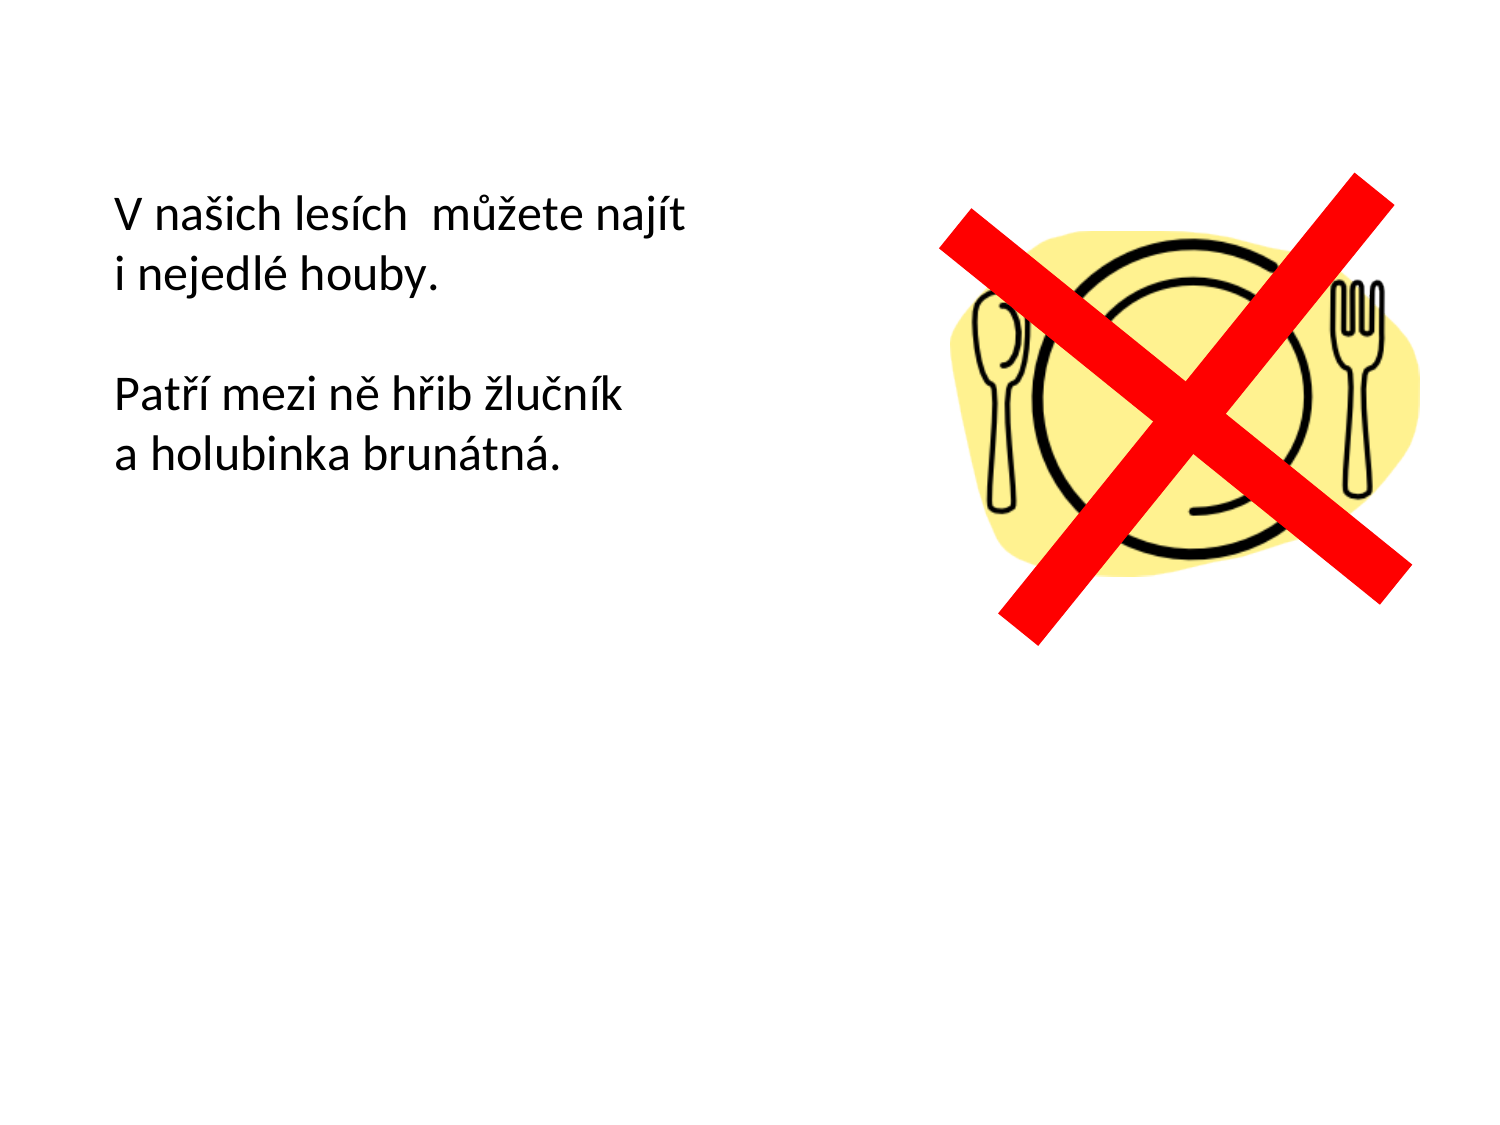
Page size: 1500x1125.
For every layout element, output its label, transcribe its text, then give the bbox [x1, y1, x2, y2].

picture [1094, 455, 1345, 578]
text_box [938, 172, 1413, 646]
picture [950, 259, 1152, 578]
picture [1227, 231, 1420, 578]
picture [1001, 231, 1306, 380]
text_box V našich lesích můžete najít i nejedlé houby. Patří mezi ně hřib žlučník a holubinka brunátná. [100, 172, 713, 489]
